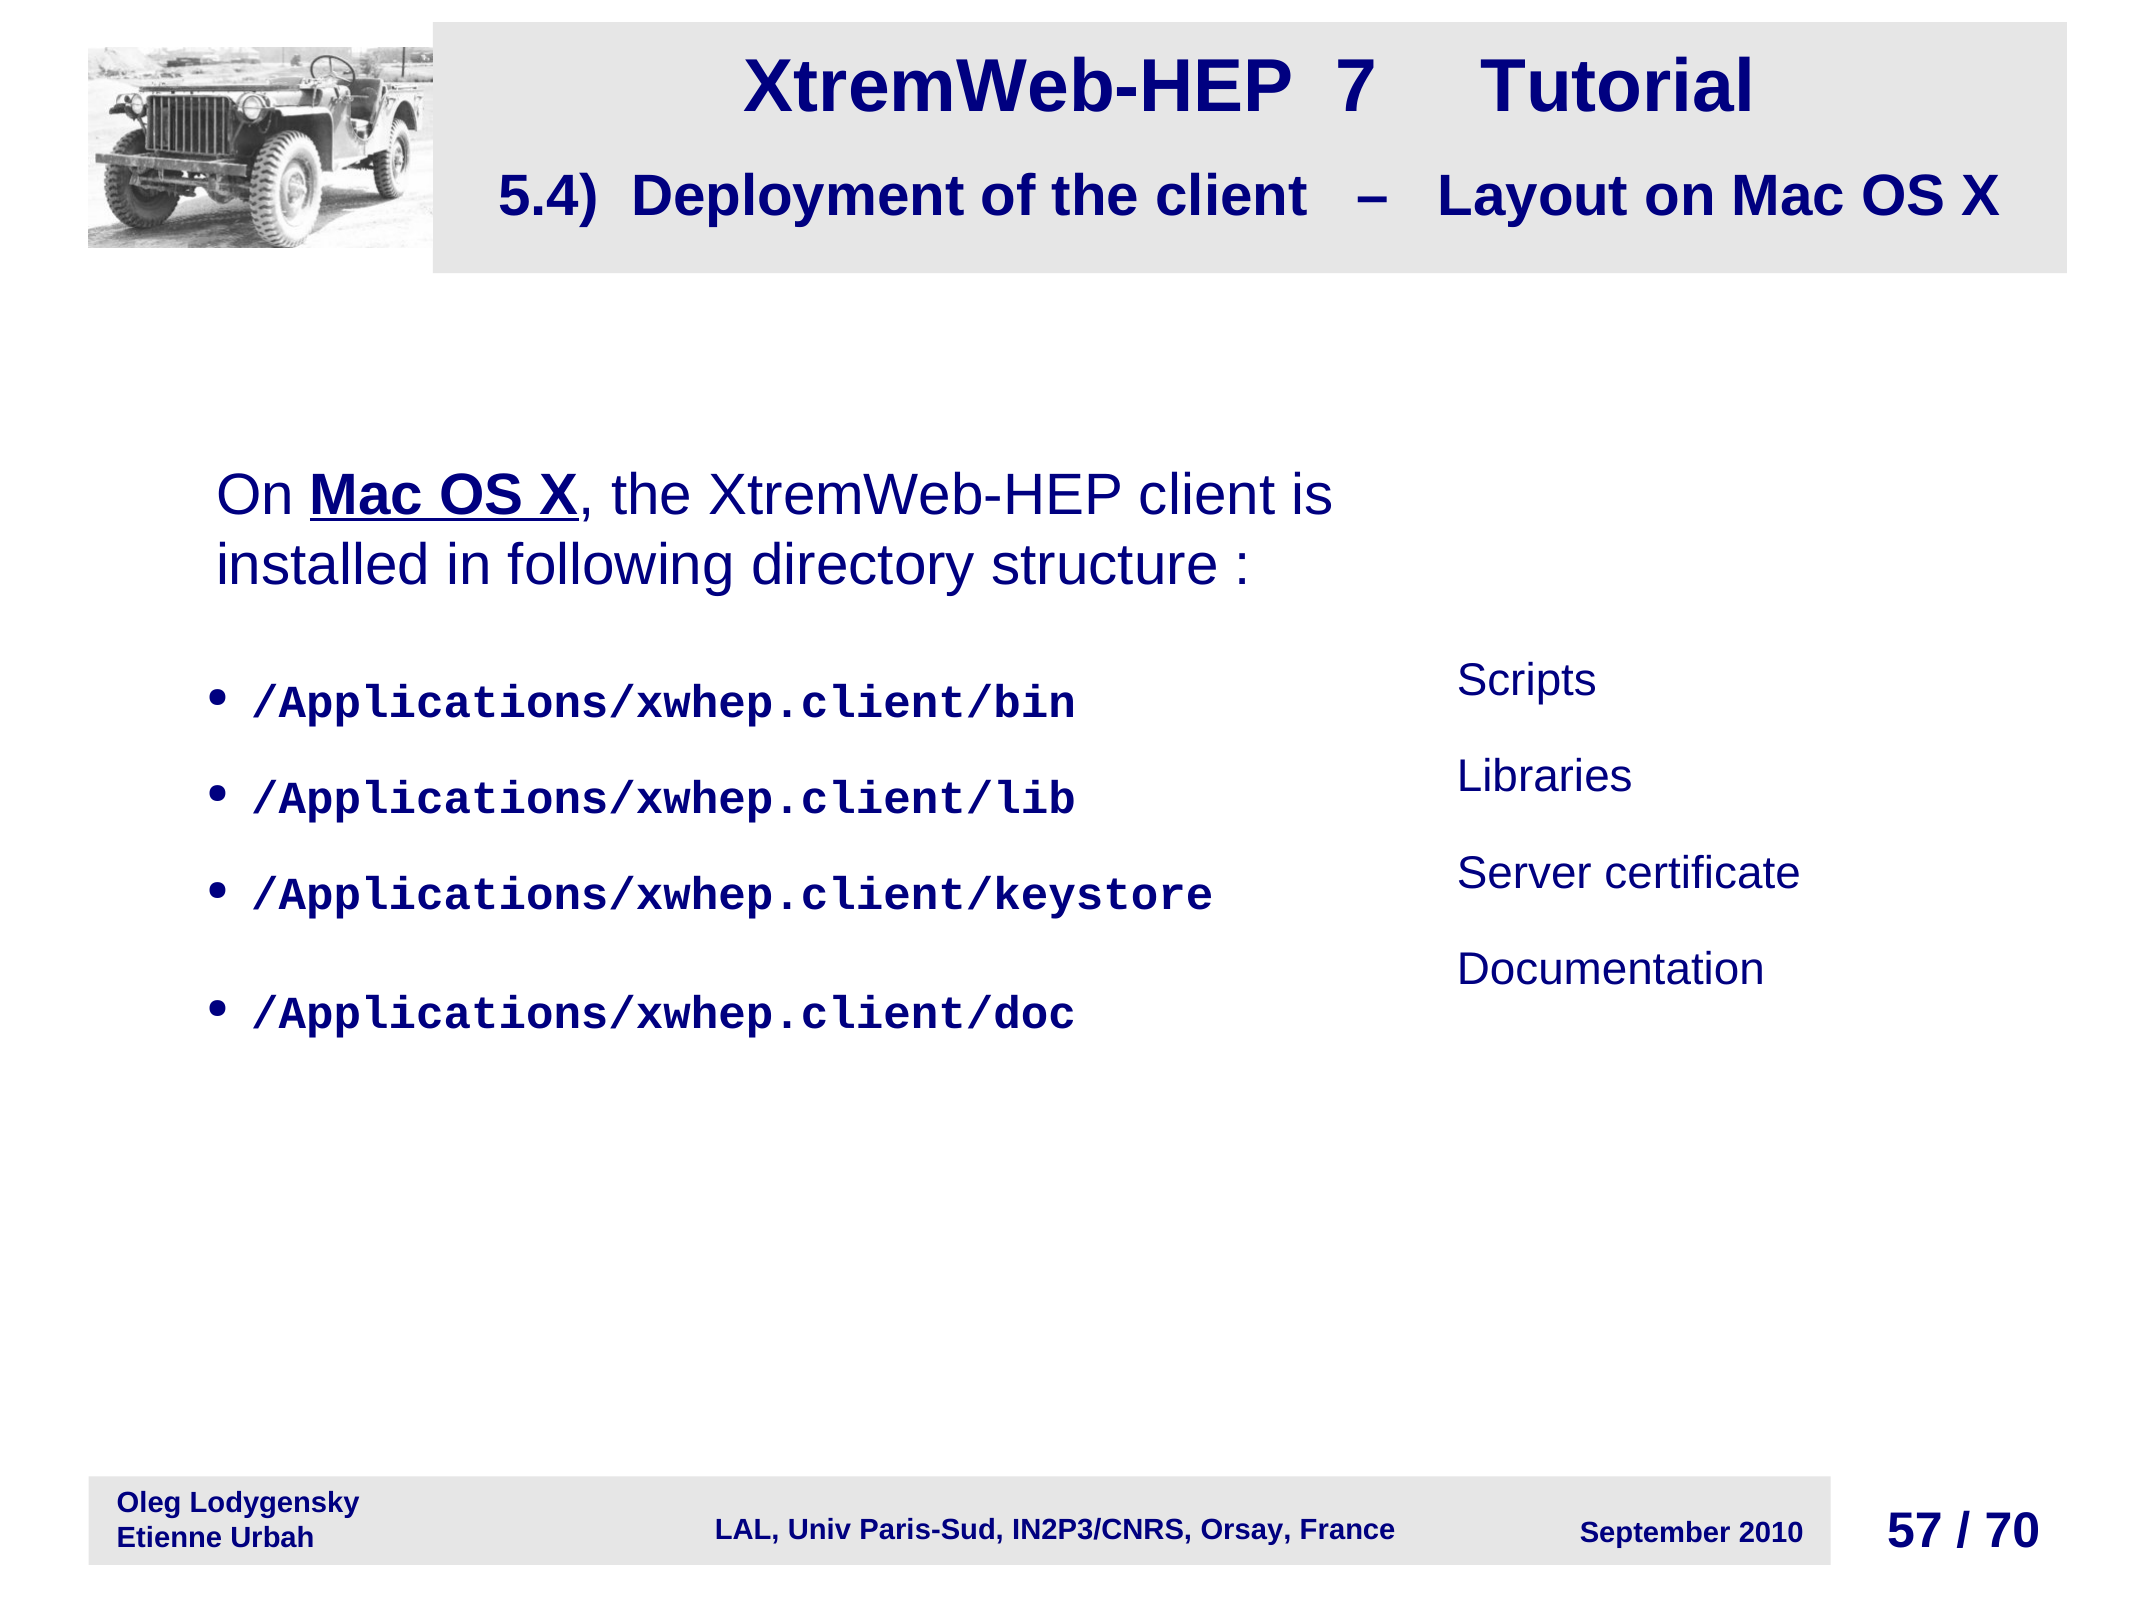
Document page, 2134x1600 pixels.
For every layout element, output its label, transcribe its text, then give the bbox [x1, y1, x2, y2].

text_box On Mac OS X, the XtremWeb-HEP client is installed in following directory structure : [206, 456, 1433, 550]
text_box /Applications/xwhep.client/bin /Applications/xwhep.client/lib /Applications/xwhep.client/keystore /Applications/xwhep.client/doc [206, 649, 1433, 1067]
title 5.4) Deployment of the client – Layout on Mac OS X [442, 118, 2067, 266]
picture [88, 47, 433, 248]
text_box Scripts Libraries Server certificate Documentation [1456, 649, 2033, 1067]
